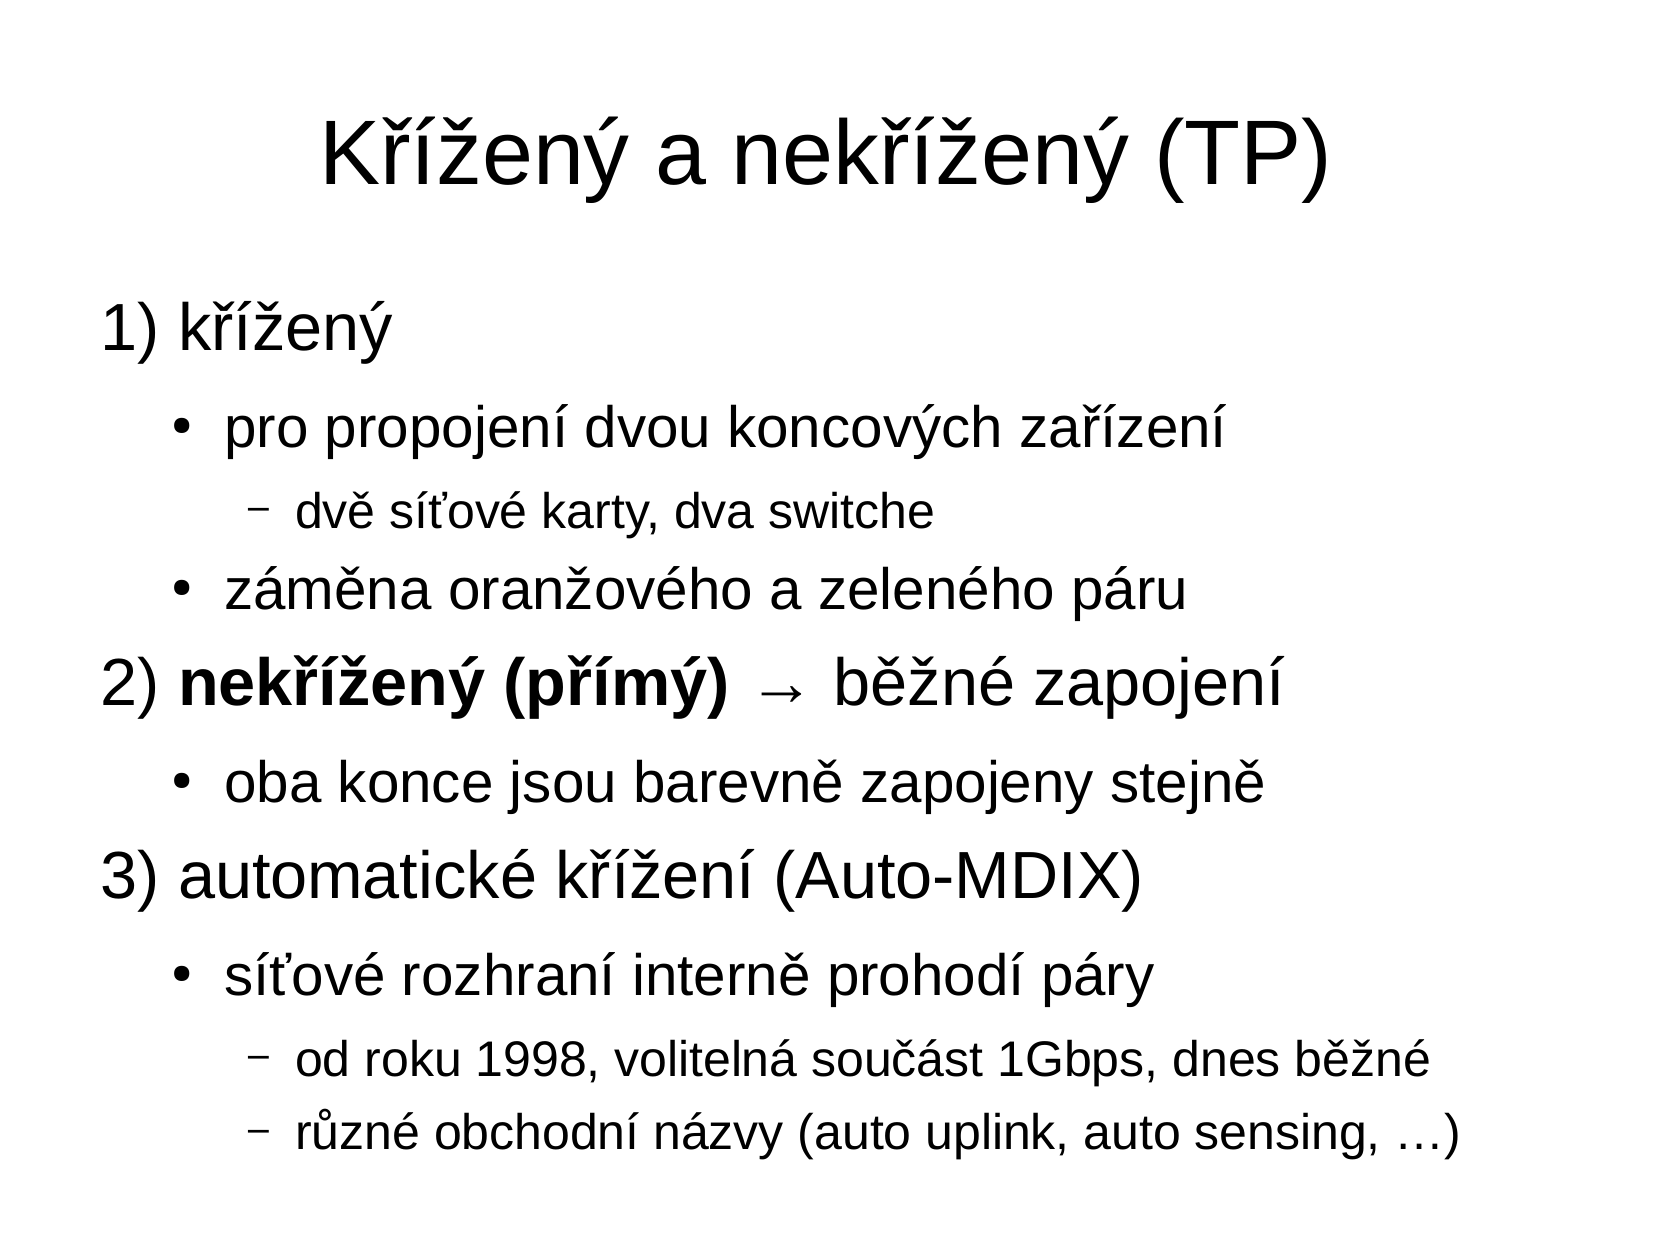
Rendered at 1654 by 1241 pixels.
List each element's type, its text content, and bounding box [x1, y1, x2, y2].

title Křížený a nekřížený (TP) [82, 49, 1571, 257]
list křížený pro propojení dvou koncových zařízení dvě síťové karty, dva switche záměna oranžového a zeleného páru nekřížený (přímý) → běžné zapojení oba konce jsou barevně zapojeny stejně automatické křížení (Auto-MDIX) síťové rozhraní interně prohodí páry od roku 1998, volitelná součást 1Gbps, dnes běžné různé obchodní názvy (auto uplink, auto sensing, …) [82, 290, 1571, 1160]
